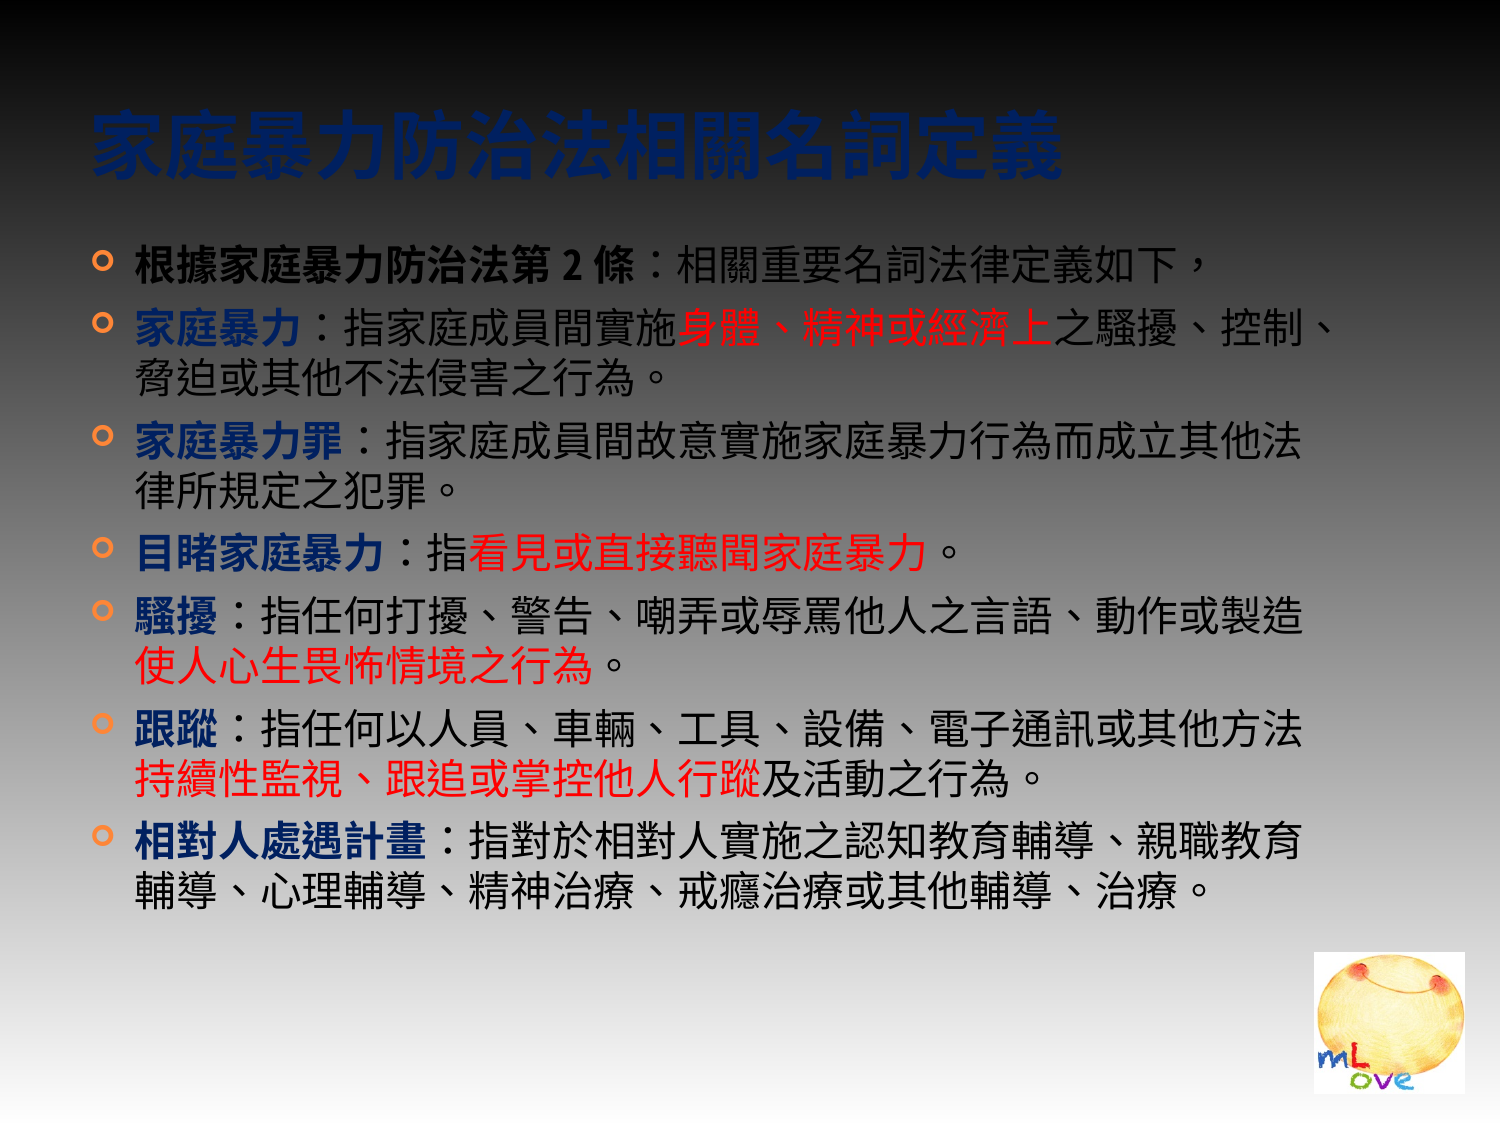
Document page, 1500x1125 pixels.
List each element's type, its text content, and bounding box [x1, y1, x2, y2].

list 根據家庭暴力防治法第2條：相關重要名詞法律定義如下， 家庭暴力：指家庭成員間實施身體、精神或經濟上之騷擾、控制、脅迫或其他不法侵害之行為。 家庭暴力罪：指家庭成員間故意實施家庭暴力行為而成立其他法律所規定之犯罪。 目睹家庭暴力：指看見或直接聽聞家庭暴力。 騷擾：指任何打擾、警告、嘲弄或辱罵他人之言語、動作或製造使人心生畏怖情境之行為。 跟蹤：指任何以人員、車輛、工具、設備、電子通訊或其他方法持續性監視、跟追或掌控他人行蹤及活動之行為。 相對人處遇計畫：指對於相對人實施之認知教育輔導、親職教育輔導、心理輔導、精神治療、戒癮治療或其他輔導、治療。 [75, 231, 1329, 1062]
picture [1314, 952, 1465, 1094]
title 家庭暴力防治法相關名詞定義 [75, 45, 1300, 197]
